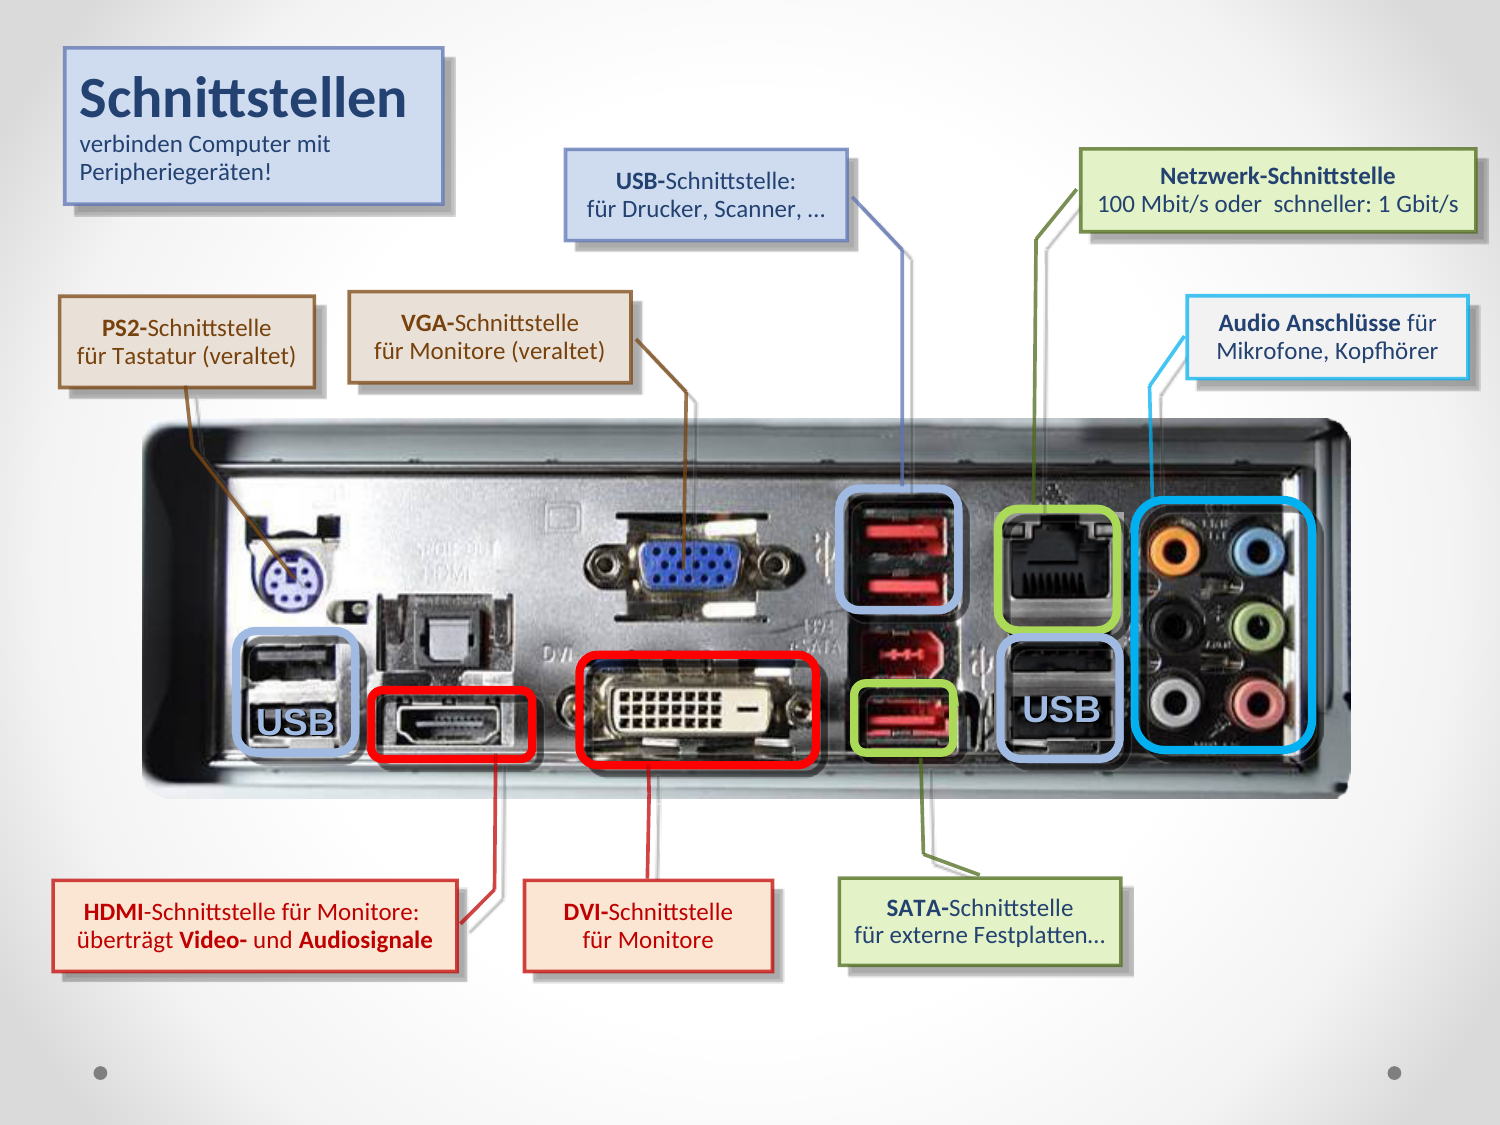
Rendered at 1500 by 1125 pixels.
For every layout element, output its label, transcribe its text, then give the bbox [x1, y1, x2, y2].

text_box PS2-Schnittstelle für Tastatur (veraltet) [60, 296, 314, 579]
text_box USB [241, 693, 351, 752]
text_box SATA-Schnittstelle für externe Festplatten… [839, 878, 1121, 965]
text_box Netzwerk-Schnittstelle 100 Mbit/s oder schneller: 1 Gbit/s [1081, 149, 1476, 232]
text_box HDMI-Schnittstelle für Monitore: überträgt Video- und Audiosignale [53, 880, 457, 972]
picture [0, 0, 1500, 1125]
text_box Schnittstellen verbinden Computer mit Peripheriegeräten! [64, 47, 443, 205]
text_box DVI-Schnittstelle für Monitore [524, 880, 772, 972]
text_box USB [1015, 681, 1115, 739]
text_box VGA-Schnittstelle für Monitore (veraltet) [349, 292, 631, 383]
text_box Audio Anschlüsse für Mikrofone, Kopfhörer [1187, 296, 1468, 379]
text_box USB-Schnittstelle: für Drucker, Scanner, … [566, 149, 847, 241]
